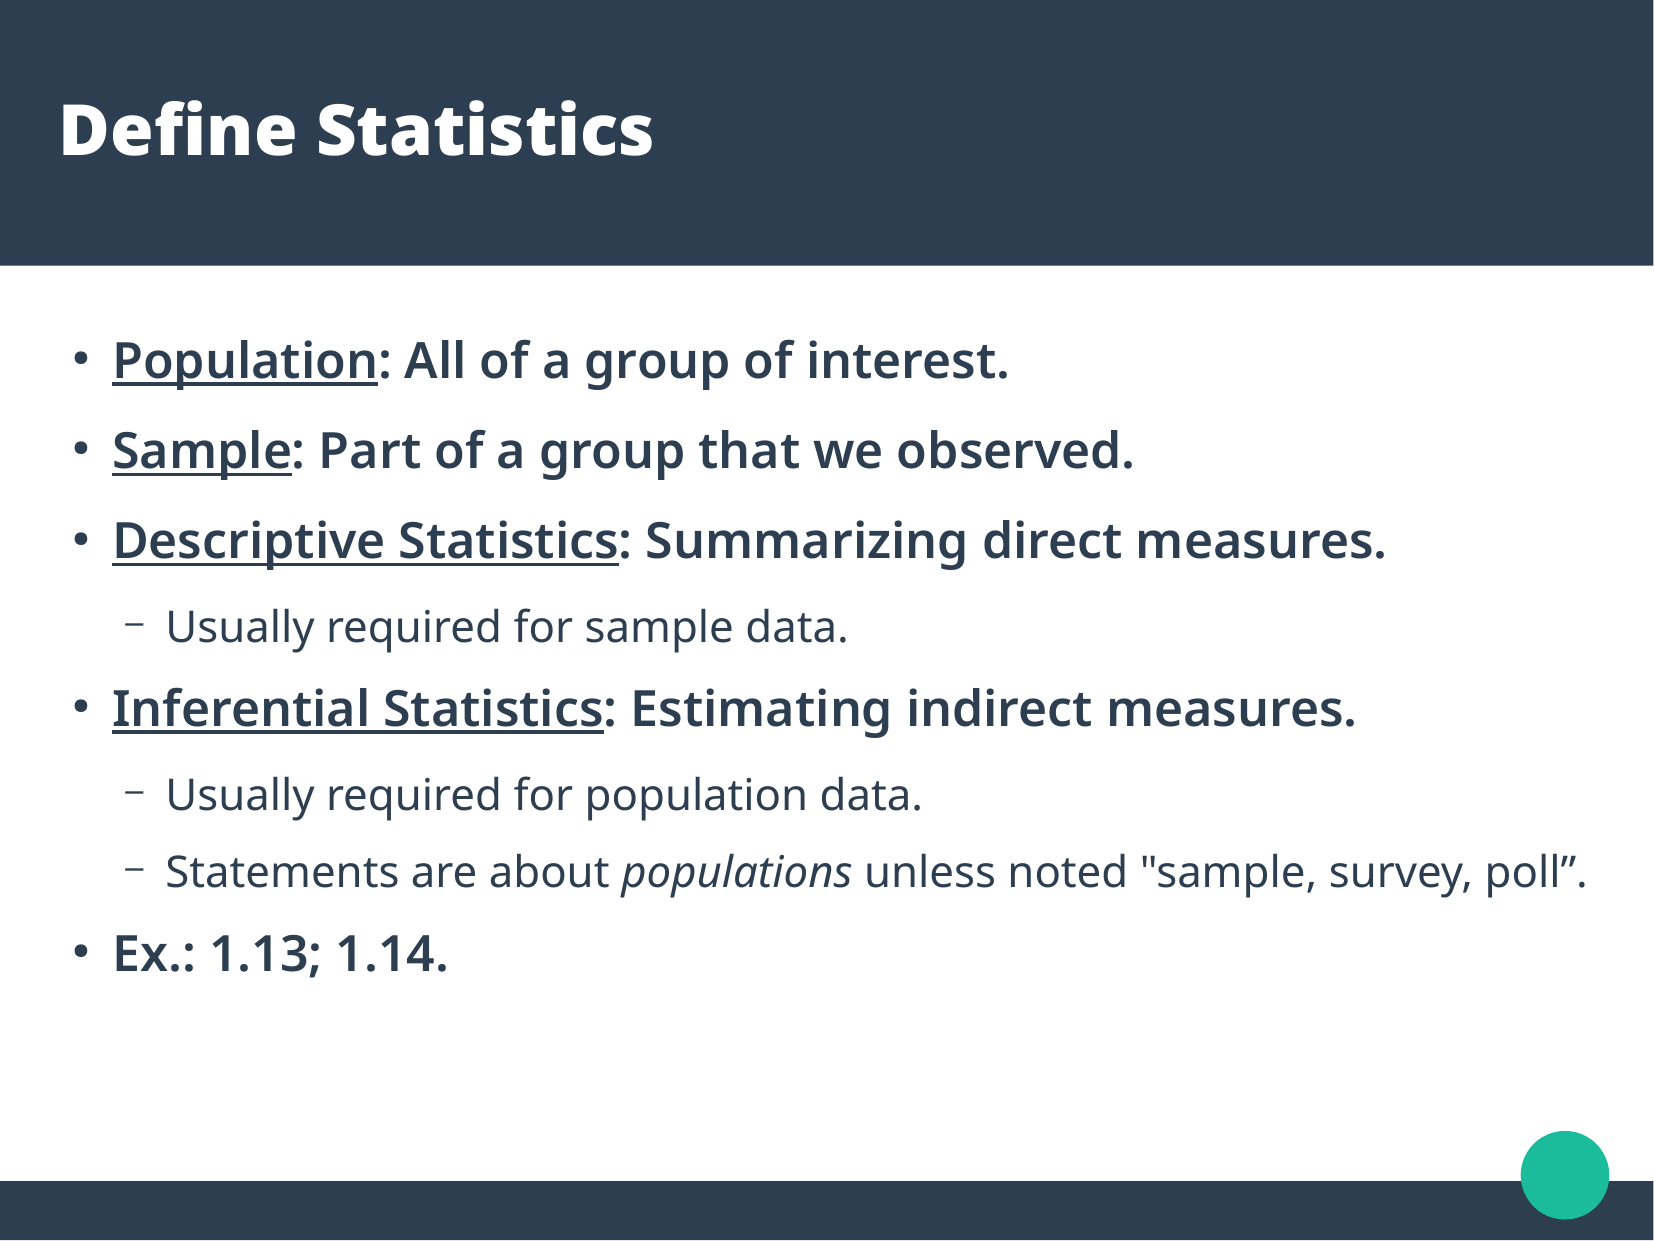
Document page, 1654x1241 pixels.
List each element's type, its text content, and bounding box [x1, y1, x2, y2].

title Define Statistics [59, 49, 1595, 207]
list Population: All of a group of interest. Sample: Part of a group that we observed. Descriptive Statistics: Summarizing direct measures. Usually required for sample data. Inferential Statistics: Estimating indirect measures. Usually required for population data. Statements are about populations unless noted "sample, survey, poll”. Ex.: 1.13; 1.14. [59, 324, 1595, 1021]
